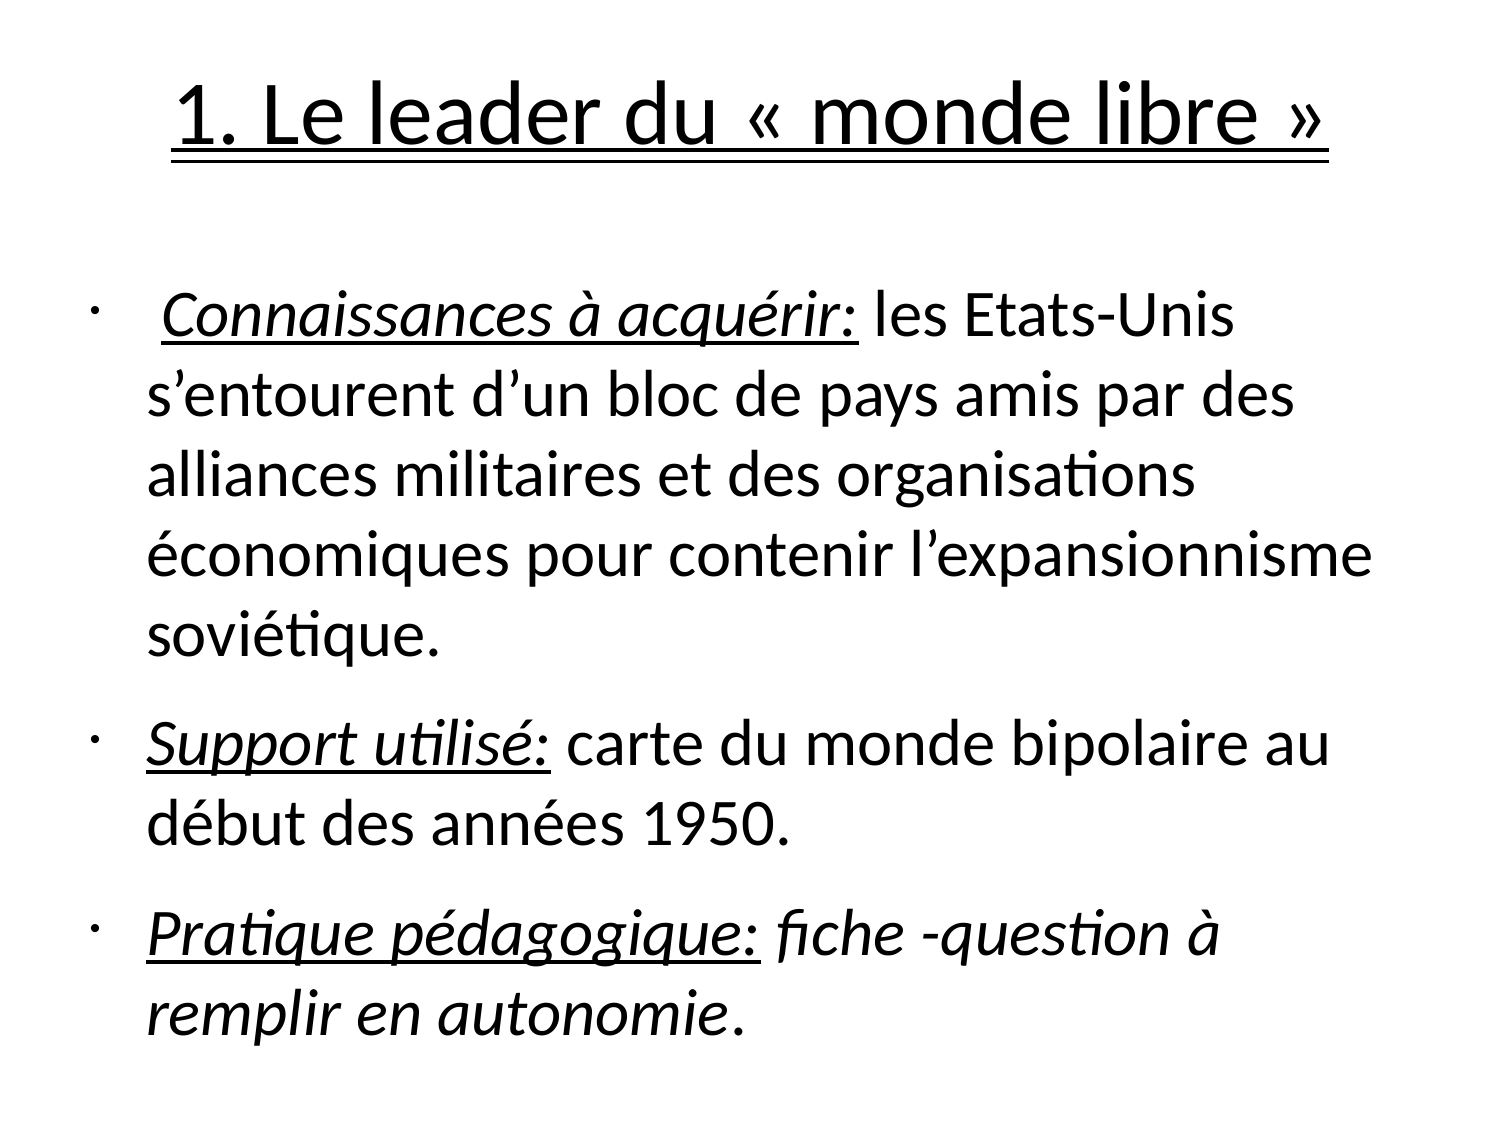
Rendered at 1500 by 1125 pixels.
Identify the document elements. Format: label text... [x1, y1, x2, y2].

list Connaissances à acquérir: les Etats-Unis s’entourent d’un bloc de pays amis par des alliances militaires et des organisations économiques pour contenir l’expansionnisme soviétique. Support utilisé: carte du monde bipolaire au début des années 1950. Pratique pédagogique: fiche -question à remplir en autonomie. [75, 262, 1425, 1005]
title 1. Le leader du « monde libre » [75, 45, 1425, 233]
